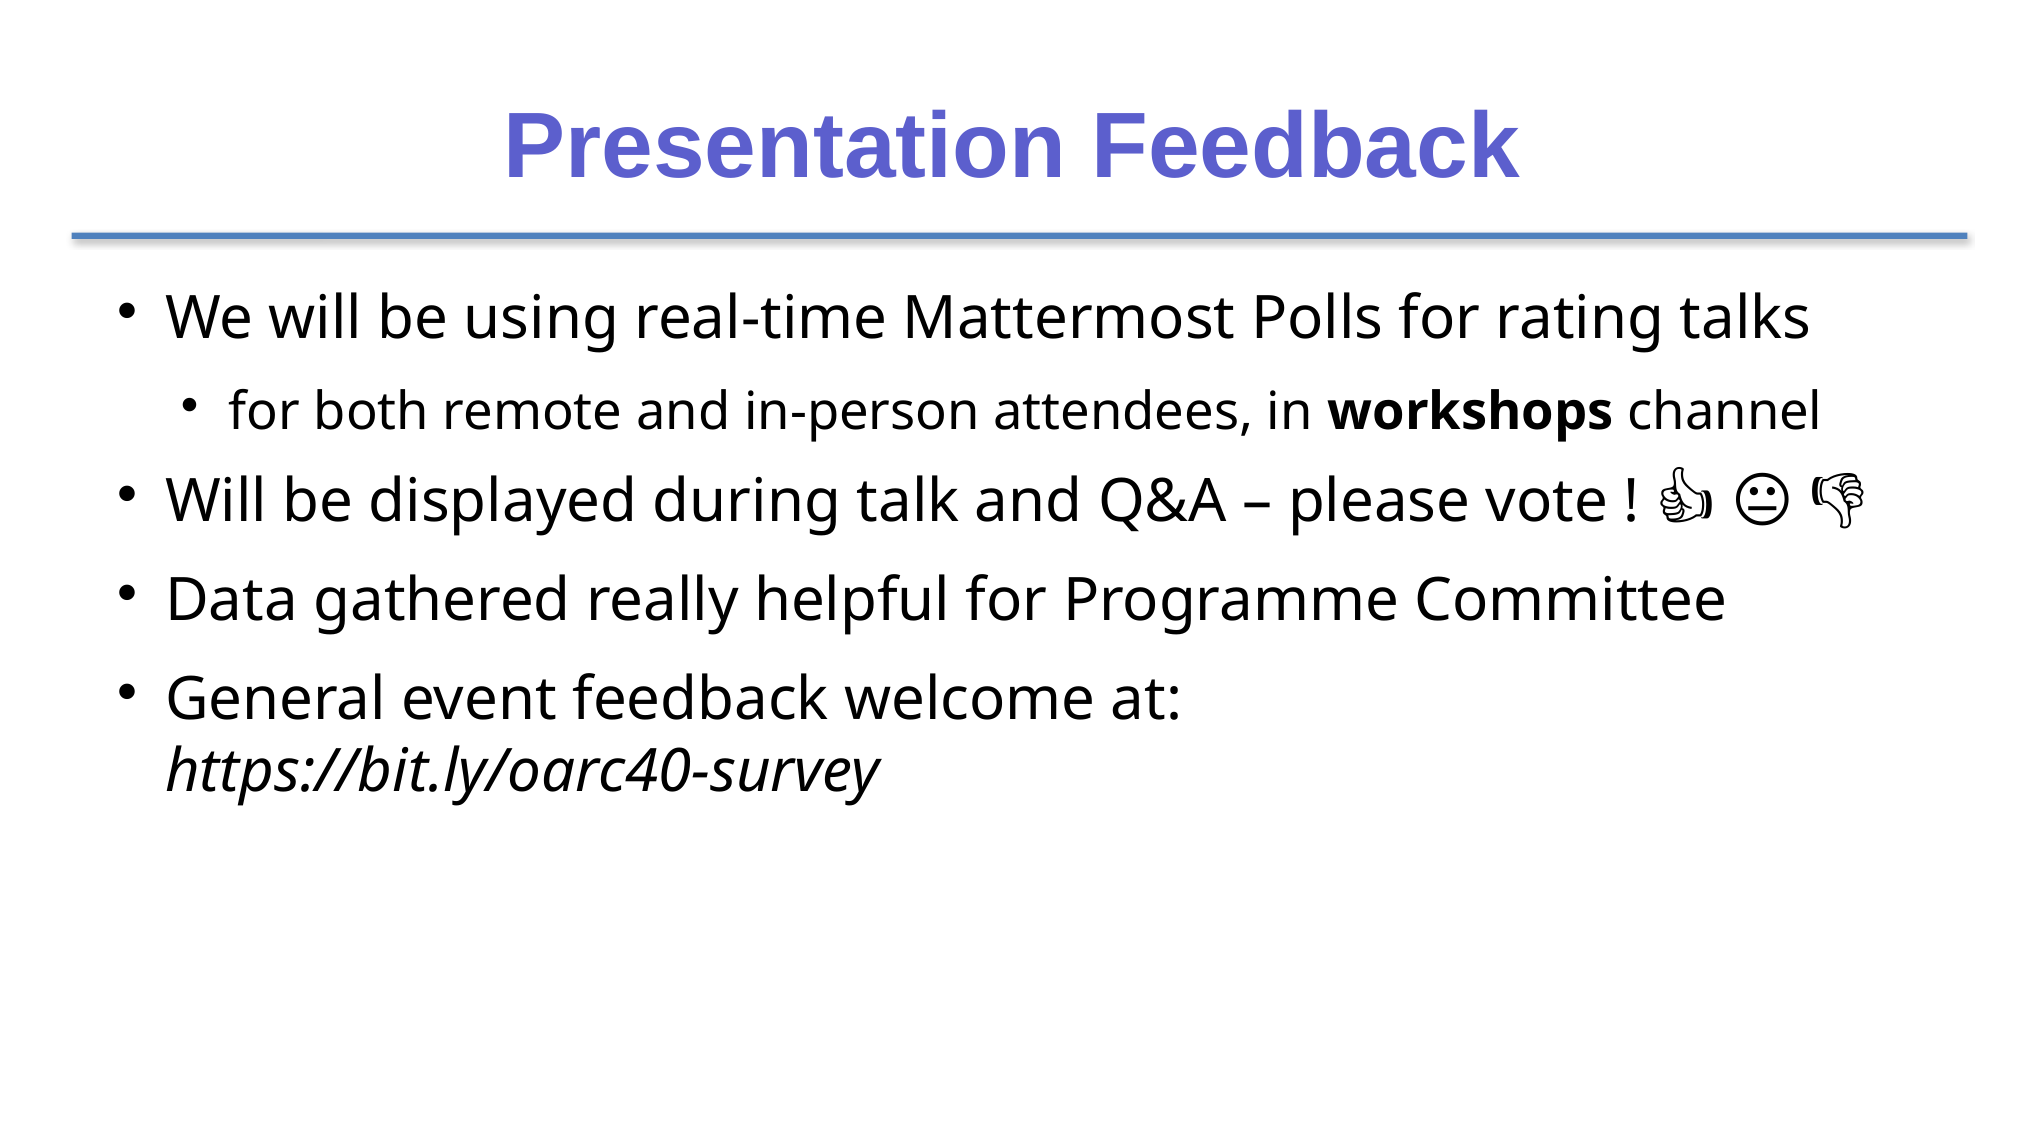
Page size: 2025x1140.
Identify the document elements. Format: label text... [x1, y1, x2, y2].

text_box Presentation Feedback [101, 45, 1924, 236]
text_box We will be using real-time Mattermost Polls for rating talks for both remote and in-person attendees, in workshops channel Will be displayed during talk and Q&A – please vote ! 👍‍ 😐 👎‍ Data gathered really helpful for Programme Committee General event feedback welcome at: https://bit.ly/oarc40-survey [101, 278, 1924, 940]
